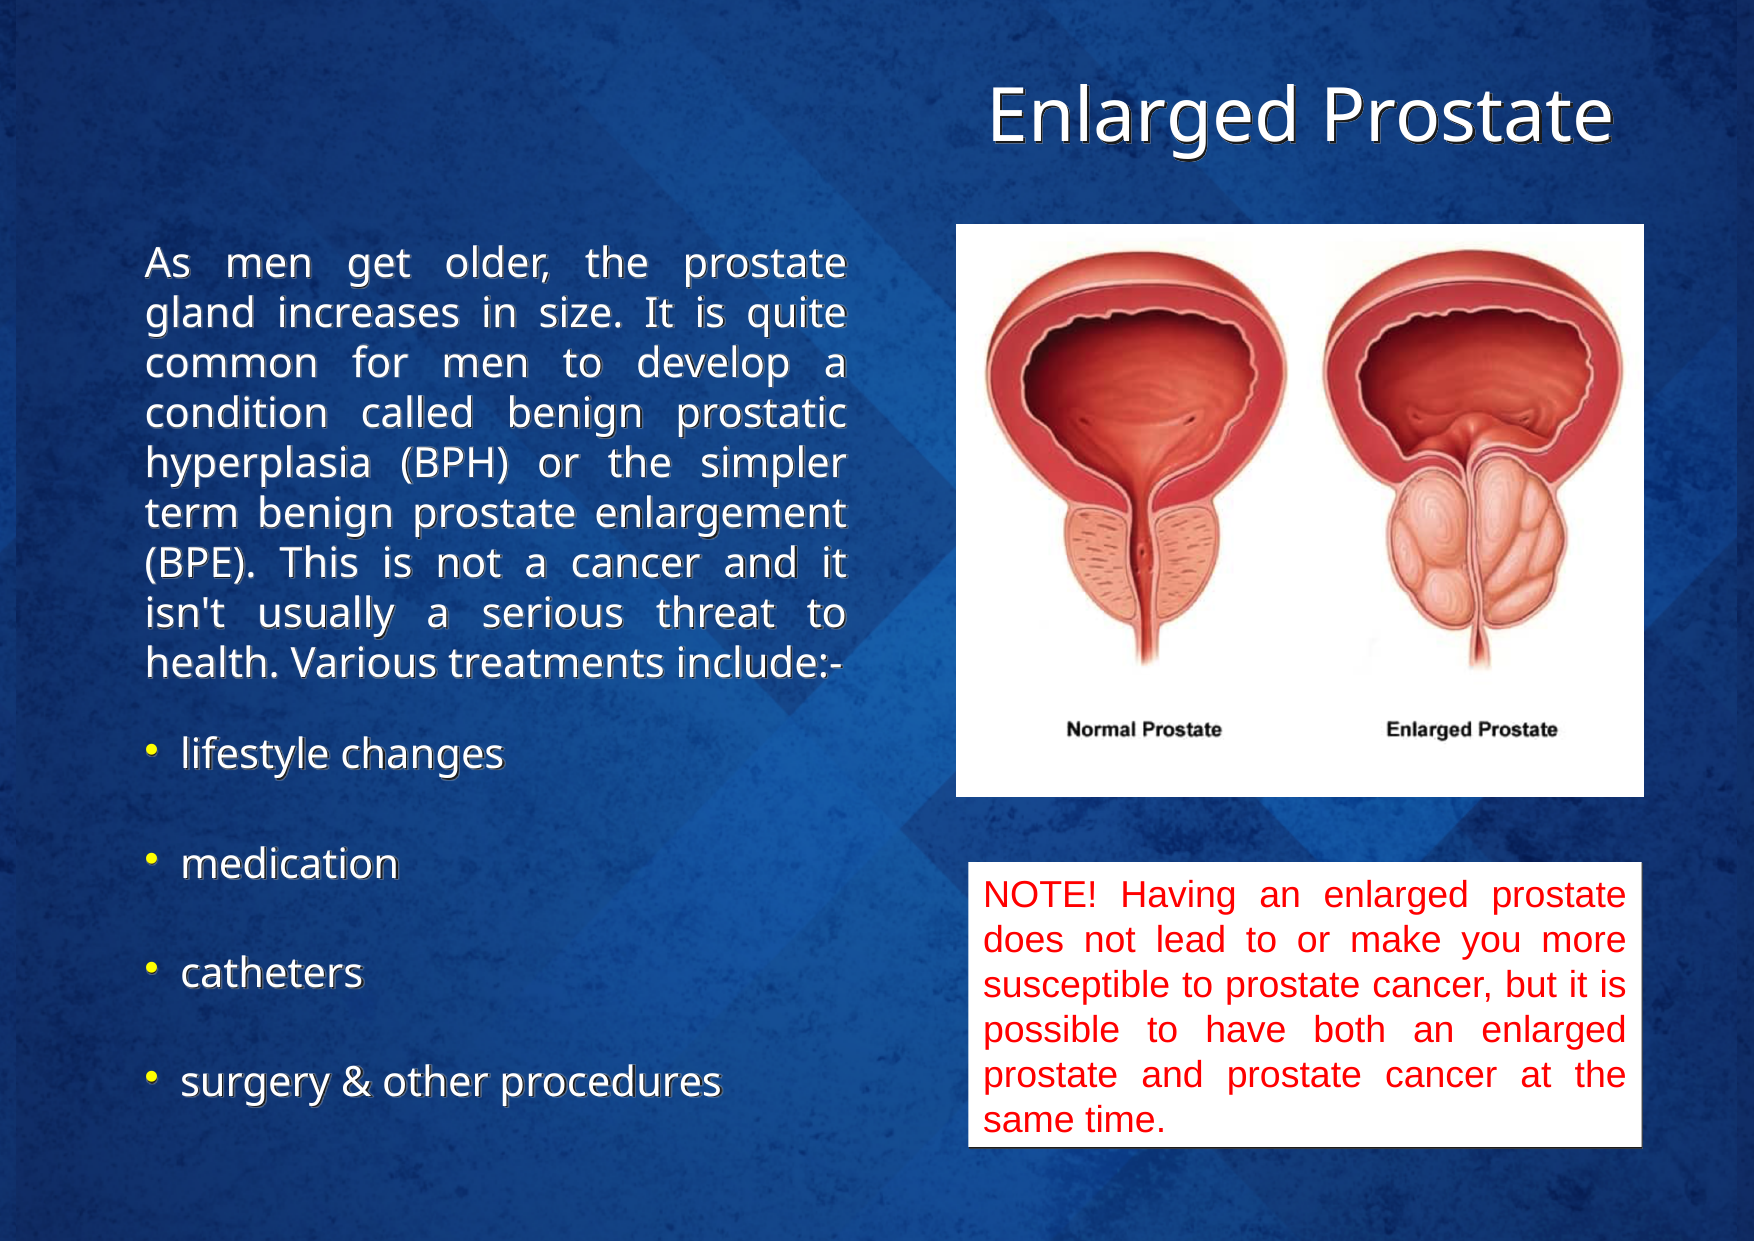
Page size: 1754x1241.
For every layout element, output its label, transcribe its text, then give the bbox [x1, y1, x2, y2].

text_box As men get older, the prostate gland increases in size. It is quite common for men to develop a condition called benign prostatic hyperplasia (BPH) or the simpler term benign prostate enlargement (BPE). This is not a cancer and it isn't usually a serious threat to health. Various treatments include:- lifestyle changes medication catheters surgery & other procedures [129, 228, 863, 1241]
picture [0, 0, 1754, 1241]
text_box NOTE! Having an enlarged prostate does not lead to or make you more susceptible to prostate cancer, but it is possible to have both an enlarged prostate and prostate cancer at the same time. [968, 862, 1642, 1147]
text_box Enlarged Prostate [732, 58, 1630, 164]
